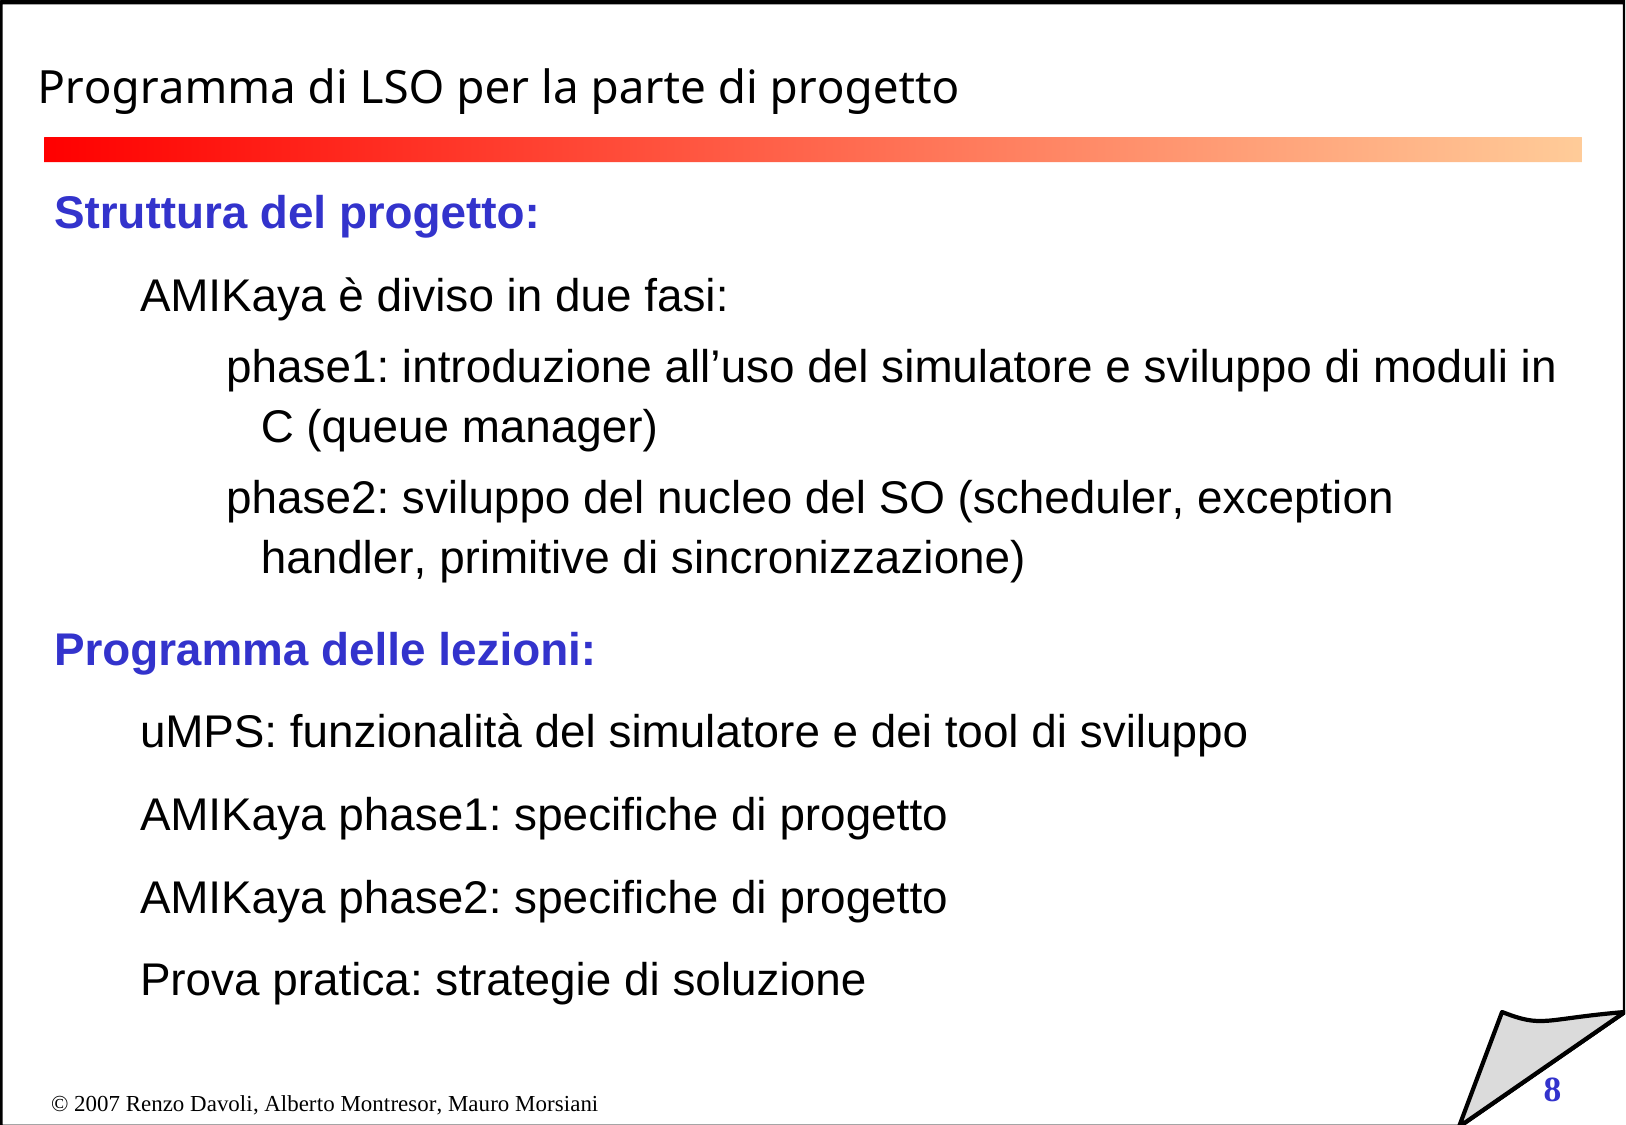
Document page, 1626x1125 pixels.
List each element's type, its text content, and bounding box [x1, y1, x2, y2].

list Struttura del progetto: AMIKaya è diviso in due fasi: phase1: introduzione all’uso del simulatore e sviluppo di moduli in C (queue manager) phase2: sviluppo del nucleo del SO (scheduler, exception handler, primitive di sincronizzazione) Programma delle lezioni: uMPS: funzionalità del simulatore e dei tool di sviluppo AMIKaya phase1: specifiche di progetto AMIKaya phase2: specifiche di progetto Prova pratica: strategie di soluzione [54, 187, 1571, 1083]
title Programma di LSO per la parte di progetto [37, 44, 1588, 131]
